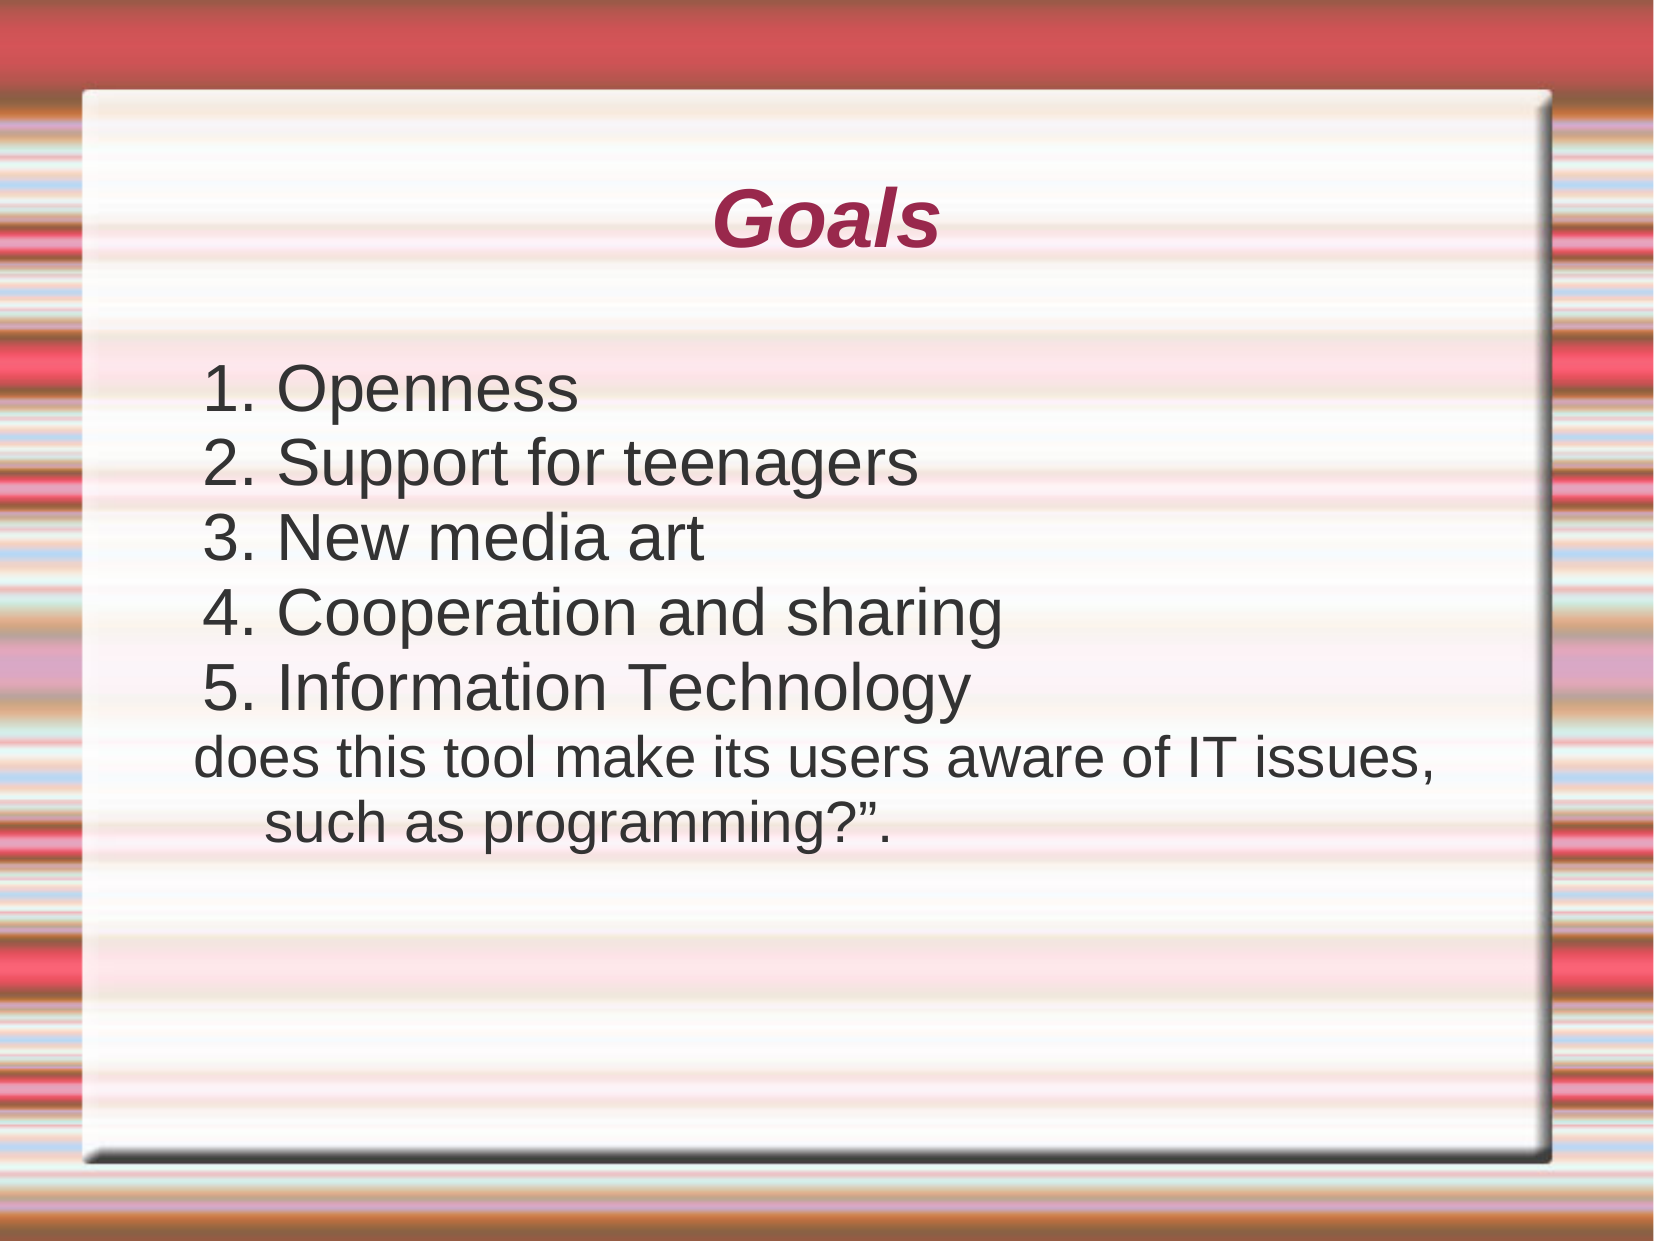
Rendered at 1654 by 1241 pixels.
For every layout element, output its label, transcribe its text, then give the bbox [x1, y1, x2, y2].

list 1. Openness 2. Support for teenagers 3. New media art 4. Cooperation and sharing 5. Information Technology does this tool make its users aware of IT issues, such as programming?”. [134, 350, 1516, 1133]
picture [0, 0, 1654, 1241]
title Goals [121, 114, 1534, 322]
